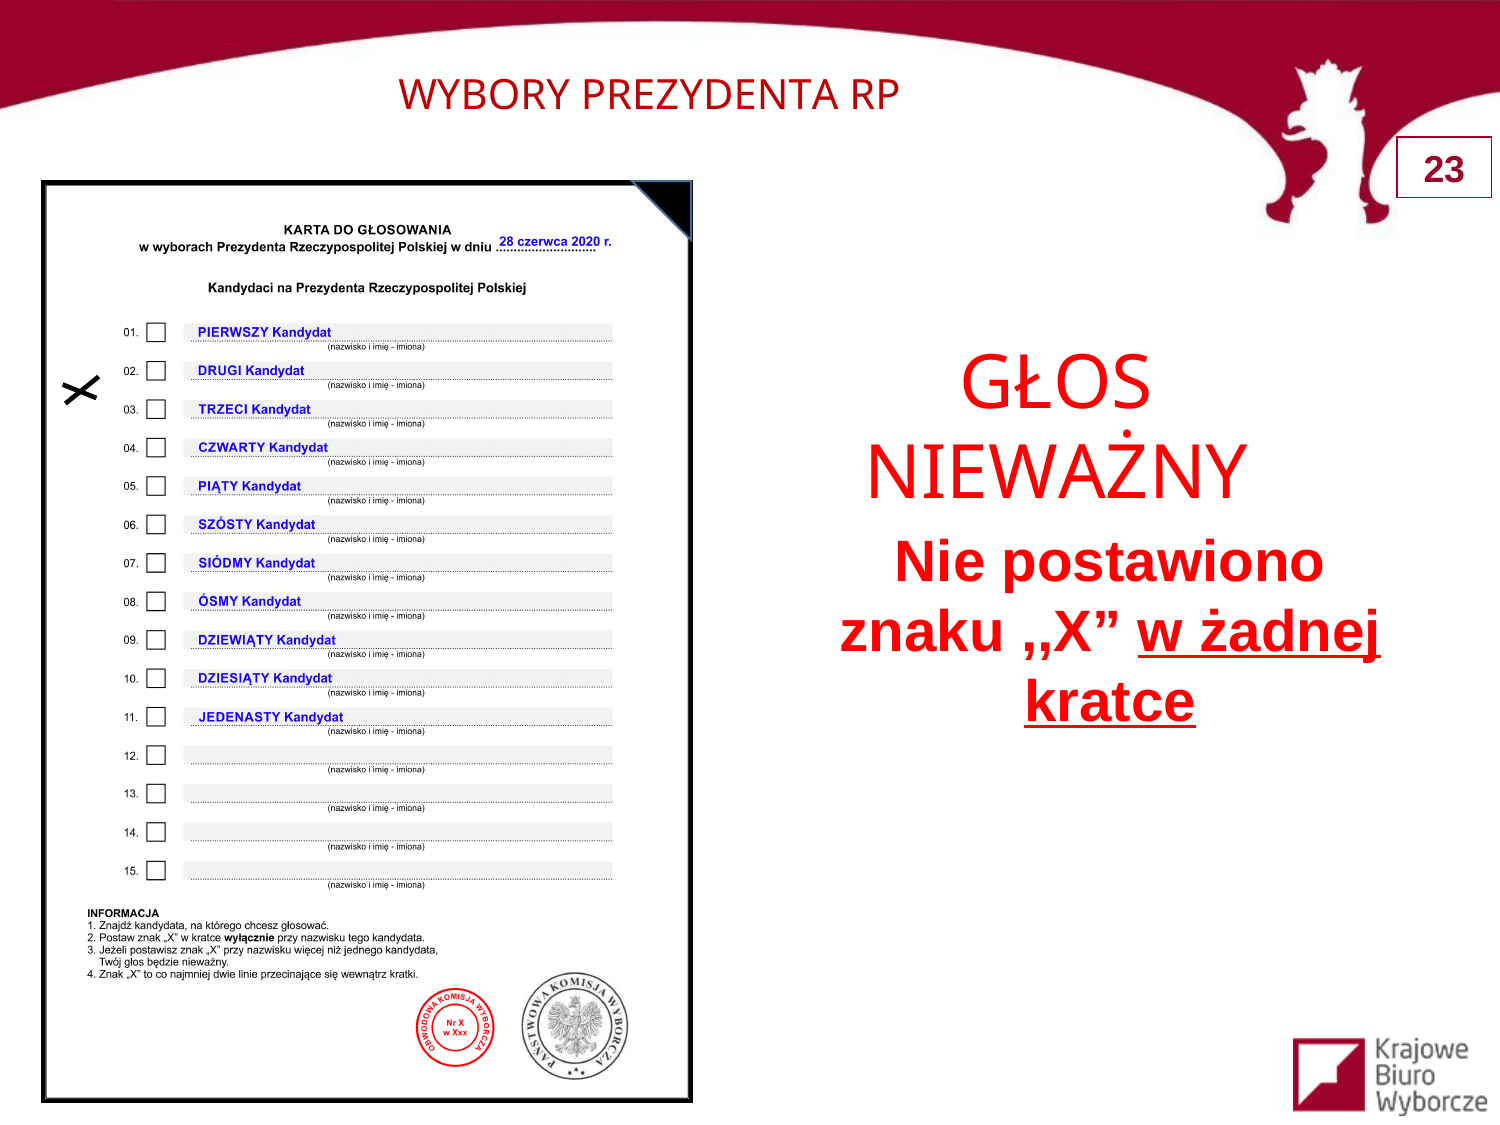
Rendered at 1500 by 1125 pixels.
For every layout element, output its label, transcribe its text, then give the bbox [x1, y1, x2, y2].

text_box GŁOS NIEWAŻNY [755, 326, 1358, 515]
picture [0, 0, 1500, 262]
text_box [631, 181, 692, 241]
picture [1293, 1035, 1489, 1118]
picture [45, 184, 689, 1099]
text_box WYBORY PREZYDENTA RP [147, 59, 1152, 126]
text_box Nie postawiono znaku ,,X” w żadnej kratce [738, 515, 1483, 741]
